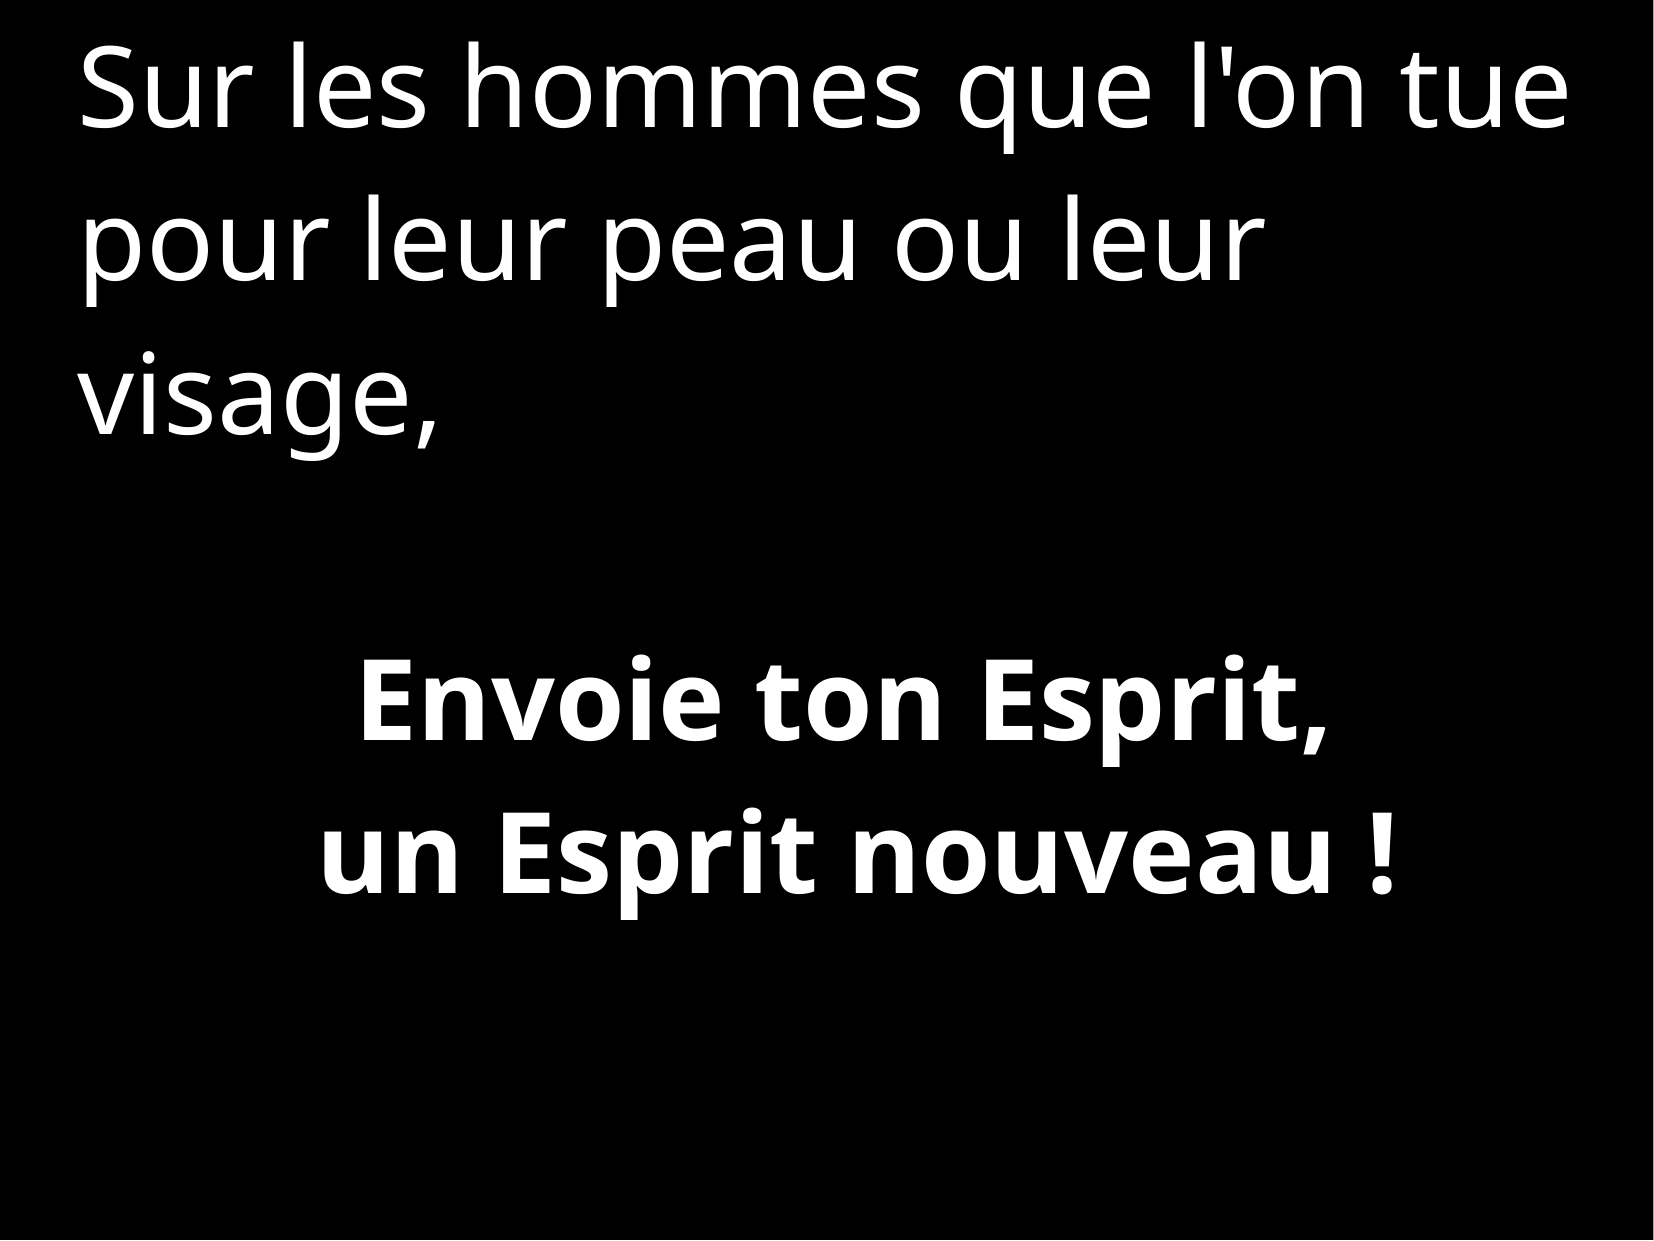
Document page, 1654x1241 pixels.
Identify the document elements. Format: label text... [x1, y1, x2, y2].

text_box Sur les hommes que l'on tue pour leur peau ou leur visage, Envoie ton Esprit, un Esprit nouveau ! [0, 0, 1654, 1241]
